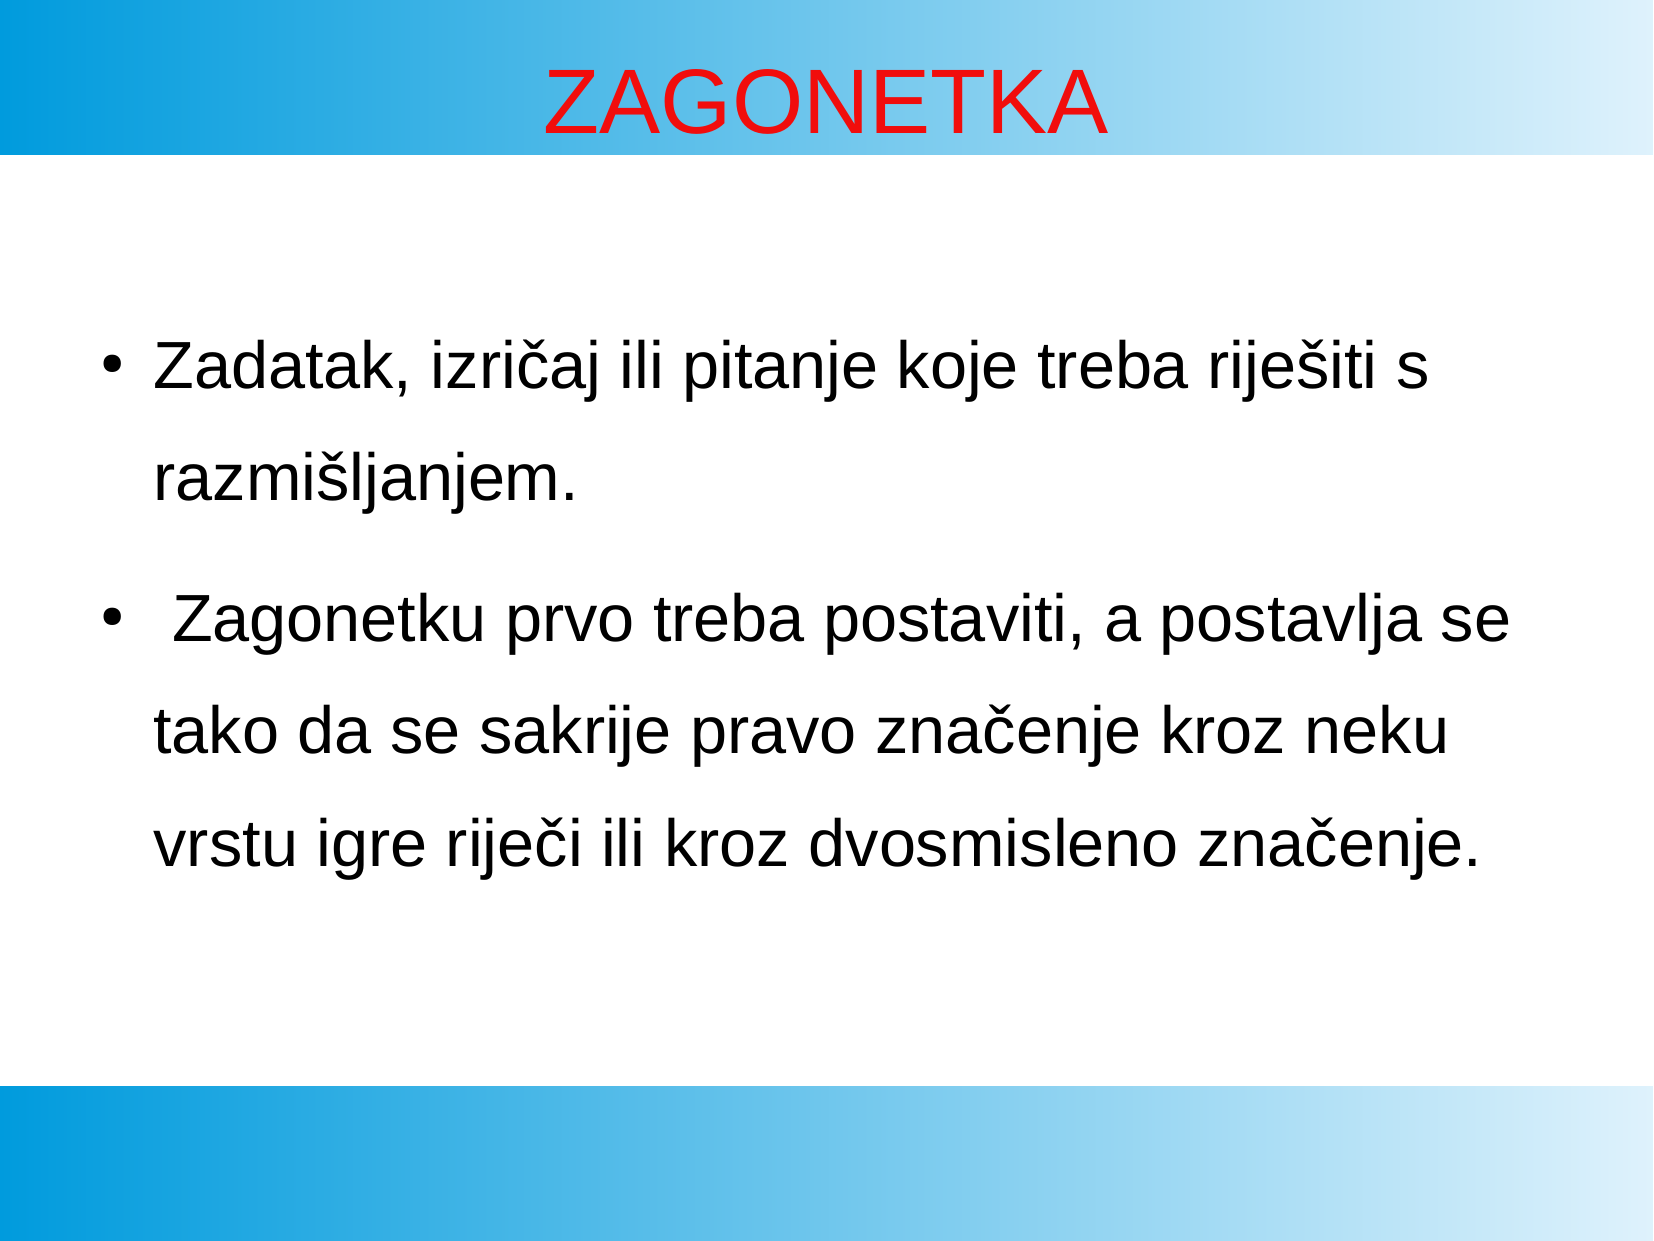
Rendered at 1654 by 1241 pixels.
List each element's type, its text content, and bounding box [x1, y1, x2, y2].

list Zadatak, izričaj ili pitanje koje treba riješiti s razmišljanjem. Zagonetku prvo treba postaviti, a postavlja se tako da se sakrije pravo značenje kroz neku vrstu igre riječi ili kroz dvosmisleno značenje. [82, 290, 1571, 1010]
title ZAGONETKA [82, 49, 1571, 155]
